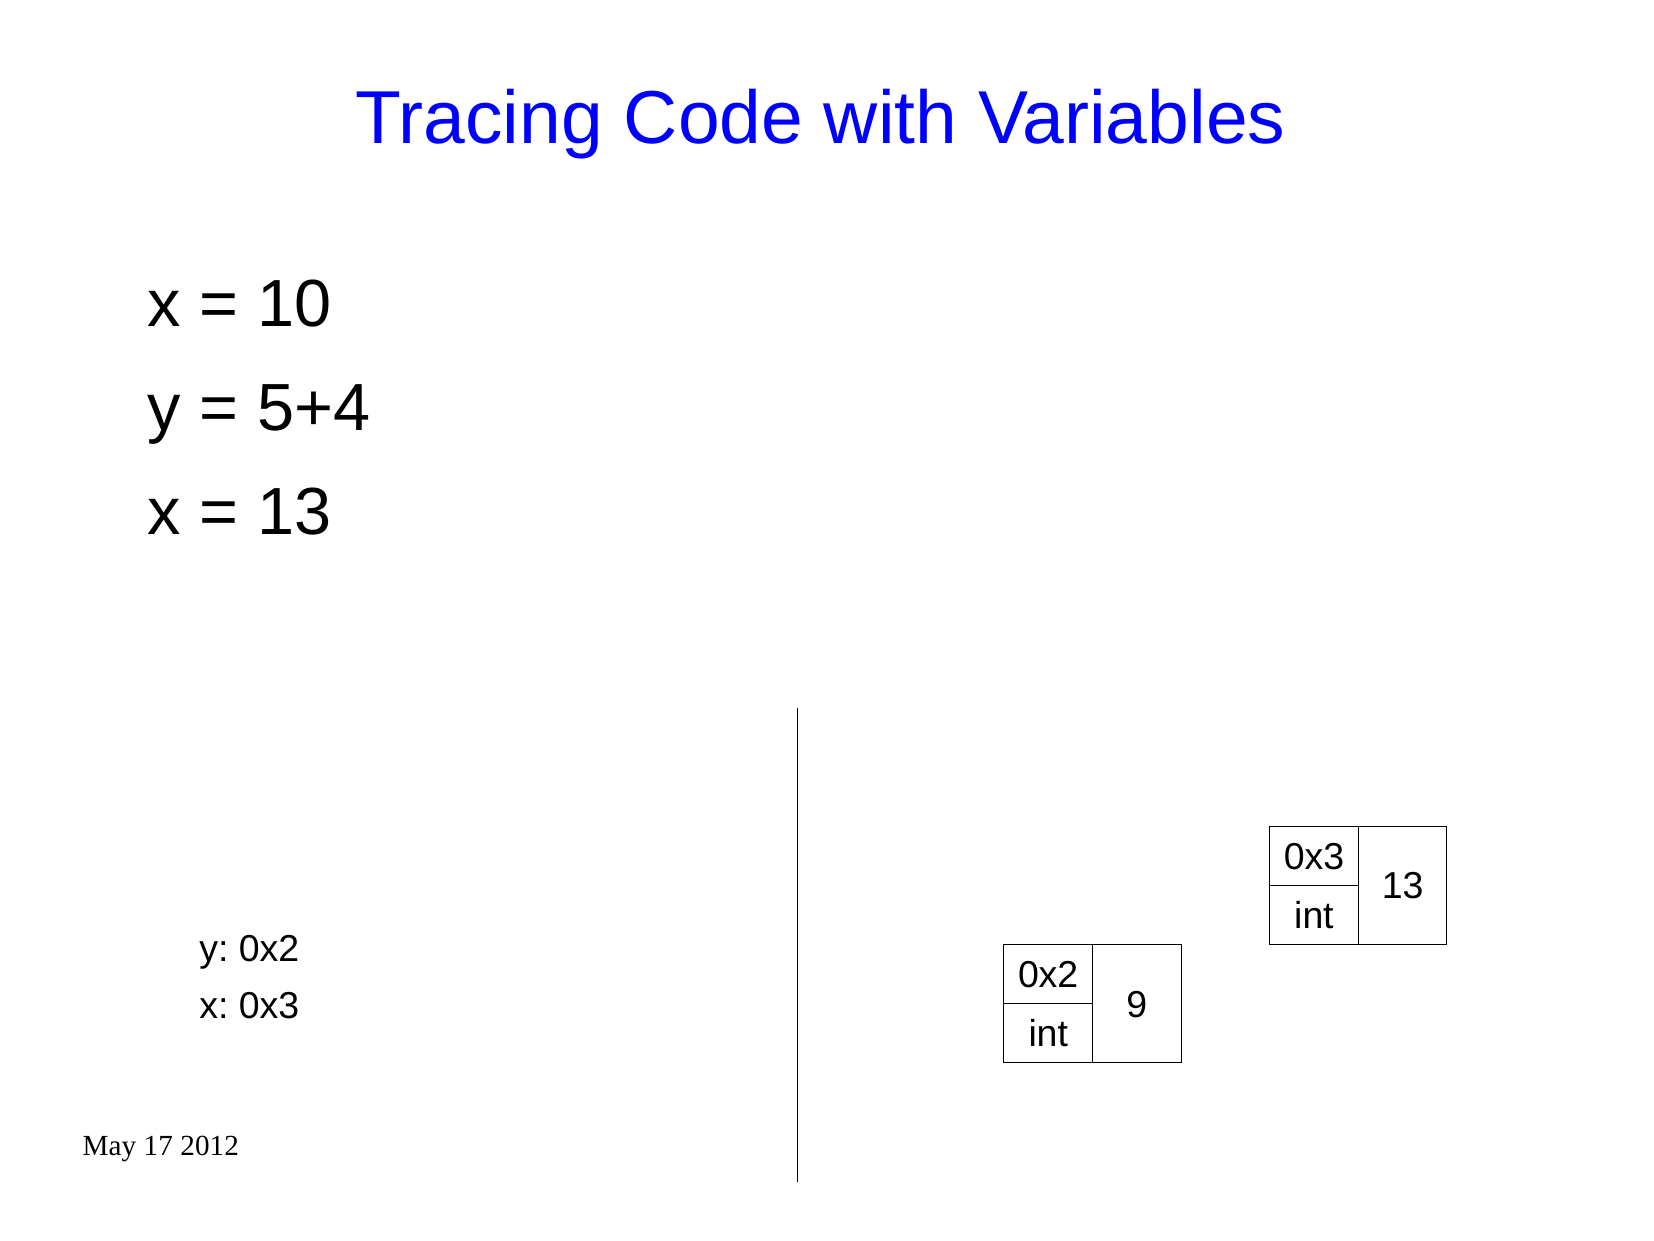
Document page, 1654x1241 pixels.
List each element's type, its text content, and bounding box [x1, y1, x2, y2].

list x = 10 y = 5+4 x = 13 [76, 265, 1565, 657]
text_box y: 0x2 [184, 919, 325, 977]
text_box x: 0x3 [184, 977, 325, 1034]
text_box 0x3 [1269, 826, 1358, 886]
title Tracing Code with Variables [76, 58, 1565, 178]
text_box int [1003, 1004, 1092, 1063]
text_box 0x2 [1003, 944, 1092, 1004]
text_box int [1269, 886, 1358, 945]
text_box 13 [1358, 826, 1447, 945]
text_box 9 [1092, 944, 1182, 1063]
